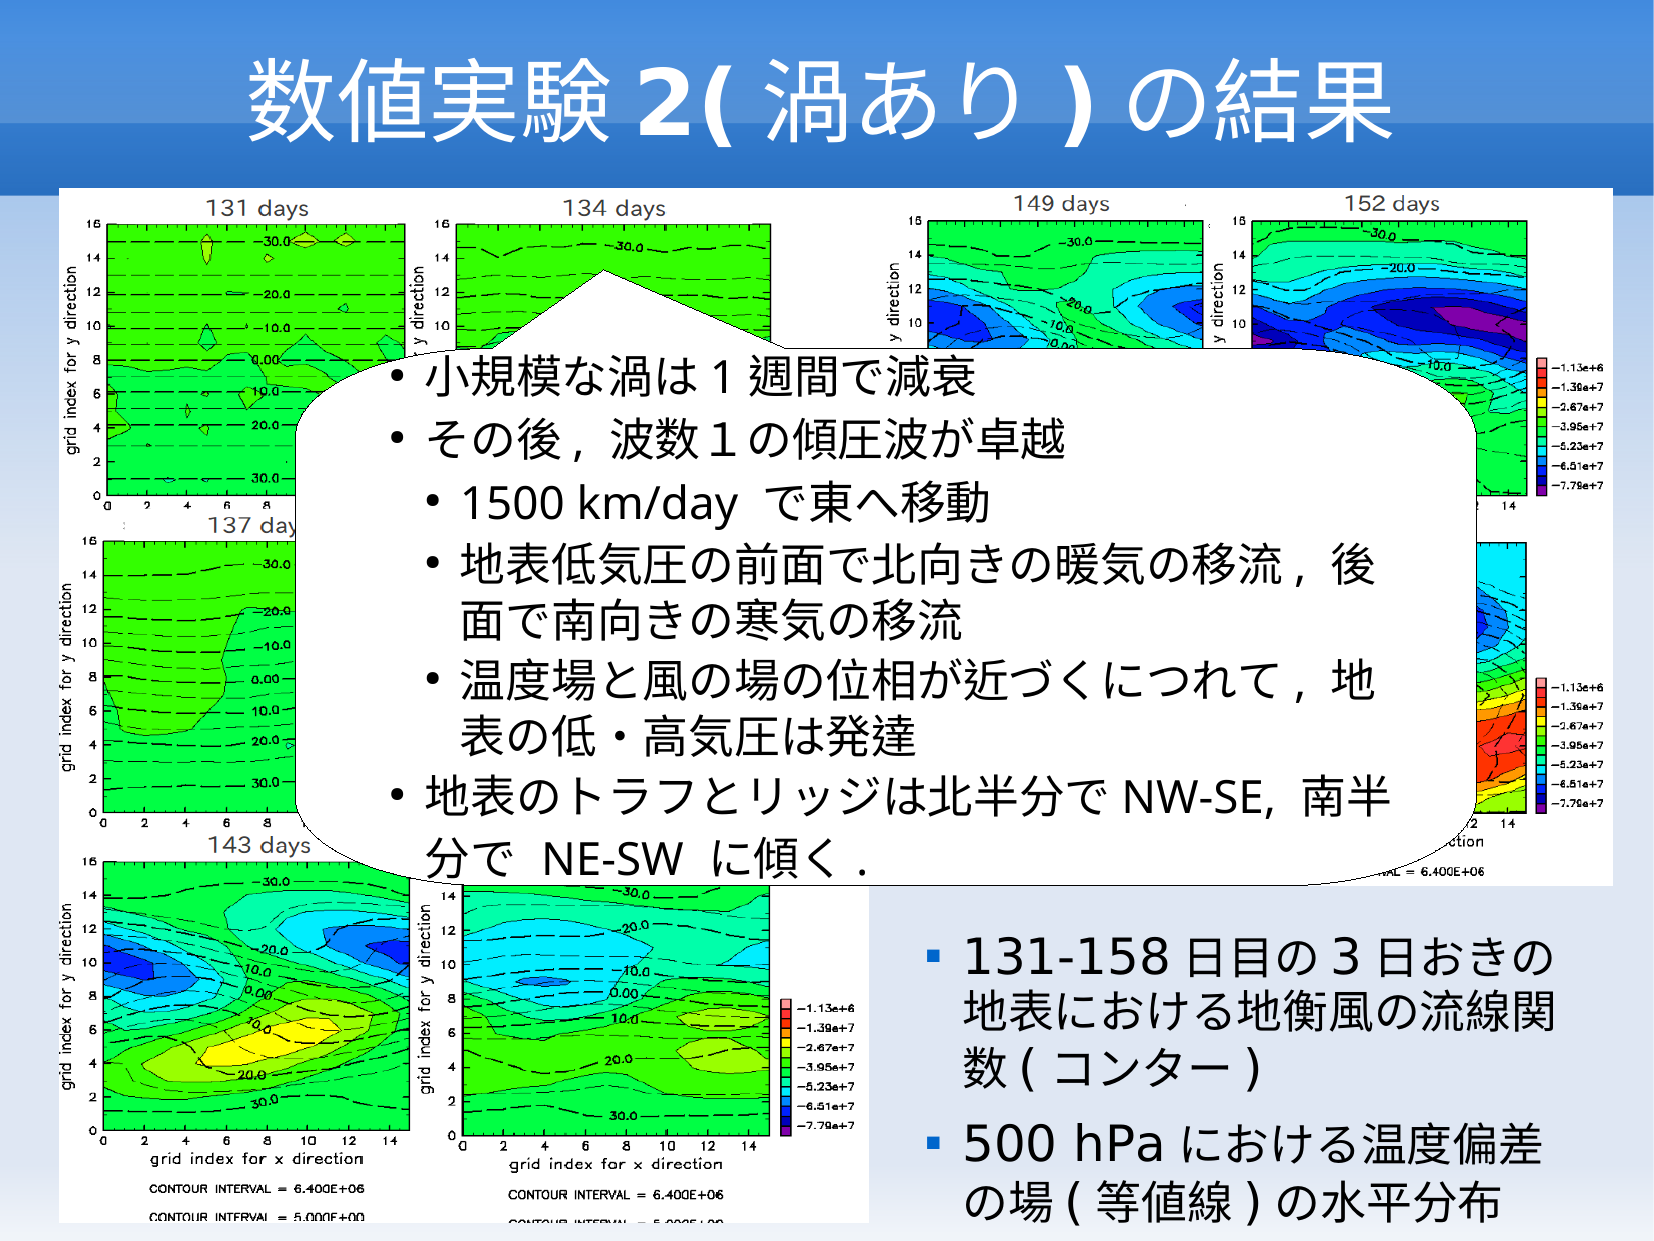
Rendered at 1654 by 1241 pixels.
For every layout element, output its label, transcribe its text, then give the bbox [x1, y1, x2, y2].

title 数値実験2(渦あり)の結果 [76, 7, 1565, 188]
text_box 小規模な渦は1週間で減衰 その後, 波数１の傾圧波が卓越 1500 km/day で東へ移動 地表低気圧の前面で北向きの暖気の移流, 後面で南向きの寒気の移流 温度場と風の場の位相が近づくにつれて, 地表の低・高気圧は発達 地表のトラフとリッジは北半分でNW-SE, 南半分で NE-SW に傾く. [295, 269, 1477, 886]
picture [0, 0, 1654, 1241]
list 131-158日目の3日おきの地表における地衡風の流線関数(コンター) 500 hPaにおける温度偏差の場(等値線)の水平分布 [750, 927, 1565, 1241]
